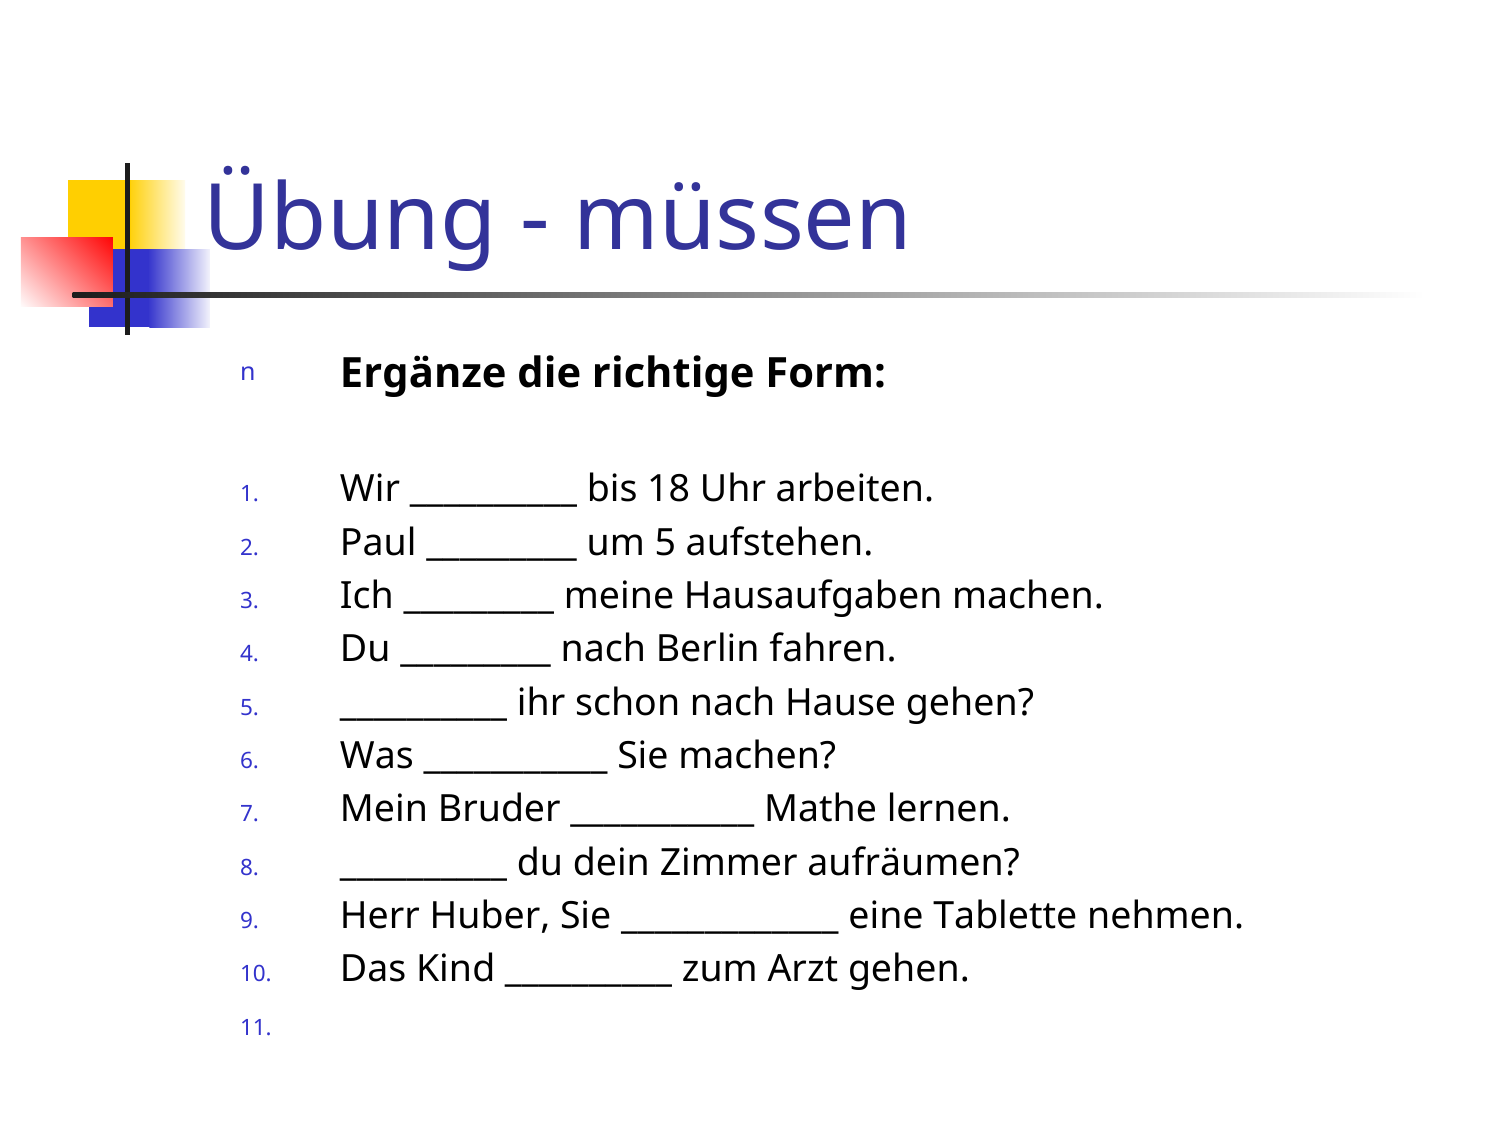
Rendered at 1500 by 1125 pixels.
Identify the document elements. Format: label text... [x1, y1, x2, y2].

list Ergänze die richtige Form: Wir __________ bis 18 Uhr arbeiten. Paul _________ um 5 aufstehen. Ich _________ meine Hausaufgaben machen. Du _________ nach Berlin fahren. __________ ihr schon nach Hause gehen? Was ___________ Sie machen? Mein Bruder ___________ Mathe lernen. __________ du dein Zimmer aufräumen? Herr Huber, Sie _____________ eine Tablette nehmen. Das Kind __________ zum Arzt gehen. [225, 338, 1365, 1014]
title Übung - müssen [188, 35, 1468, 275]
